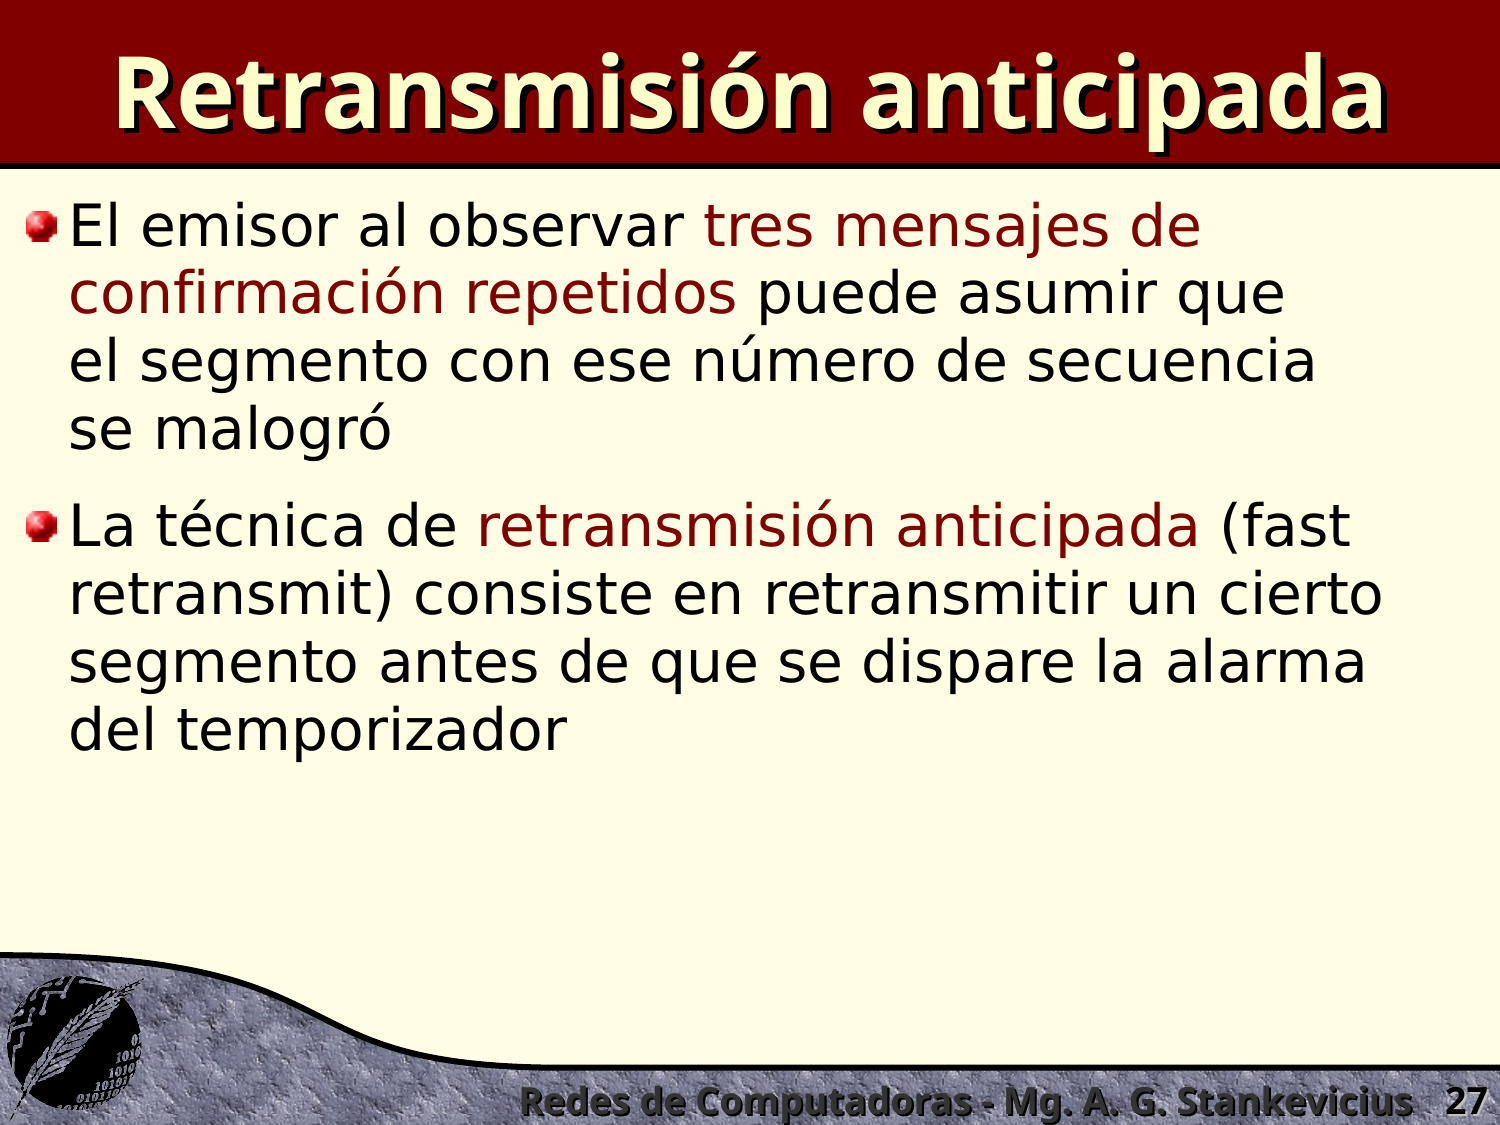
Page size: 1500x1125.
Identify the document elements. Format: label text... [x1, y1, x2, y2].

picture [790, 1100, 795, 1110]
picture [0, 959, 1500, 1125]
title Retransmisión anticipada [15, 5, 1485, 160]
picture [1047, 1100, 1054, 1110]
list El emisor al observar tres mensajes de confirmación repetidos puede asumir que el segmento con ese número de secuencia se malogró La técnica de retransmisión anticipada (fast retransmit) consiste en retransmitir un cierto segmento antes de que se dispare la alarma del temporizador [11, 192, 1486, 921]
